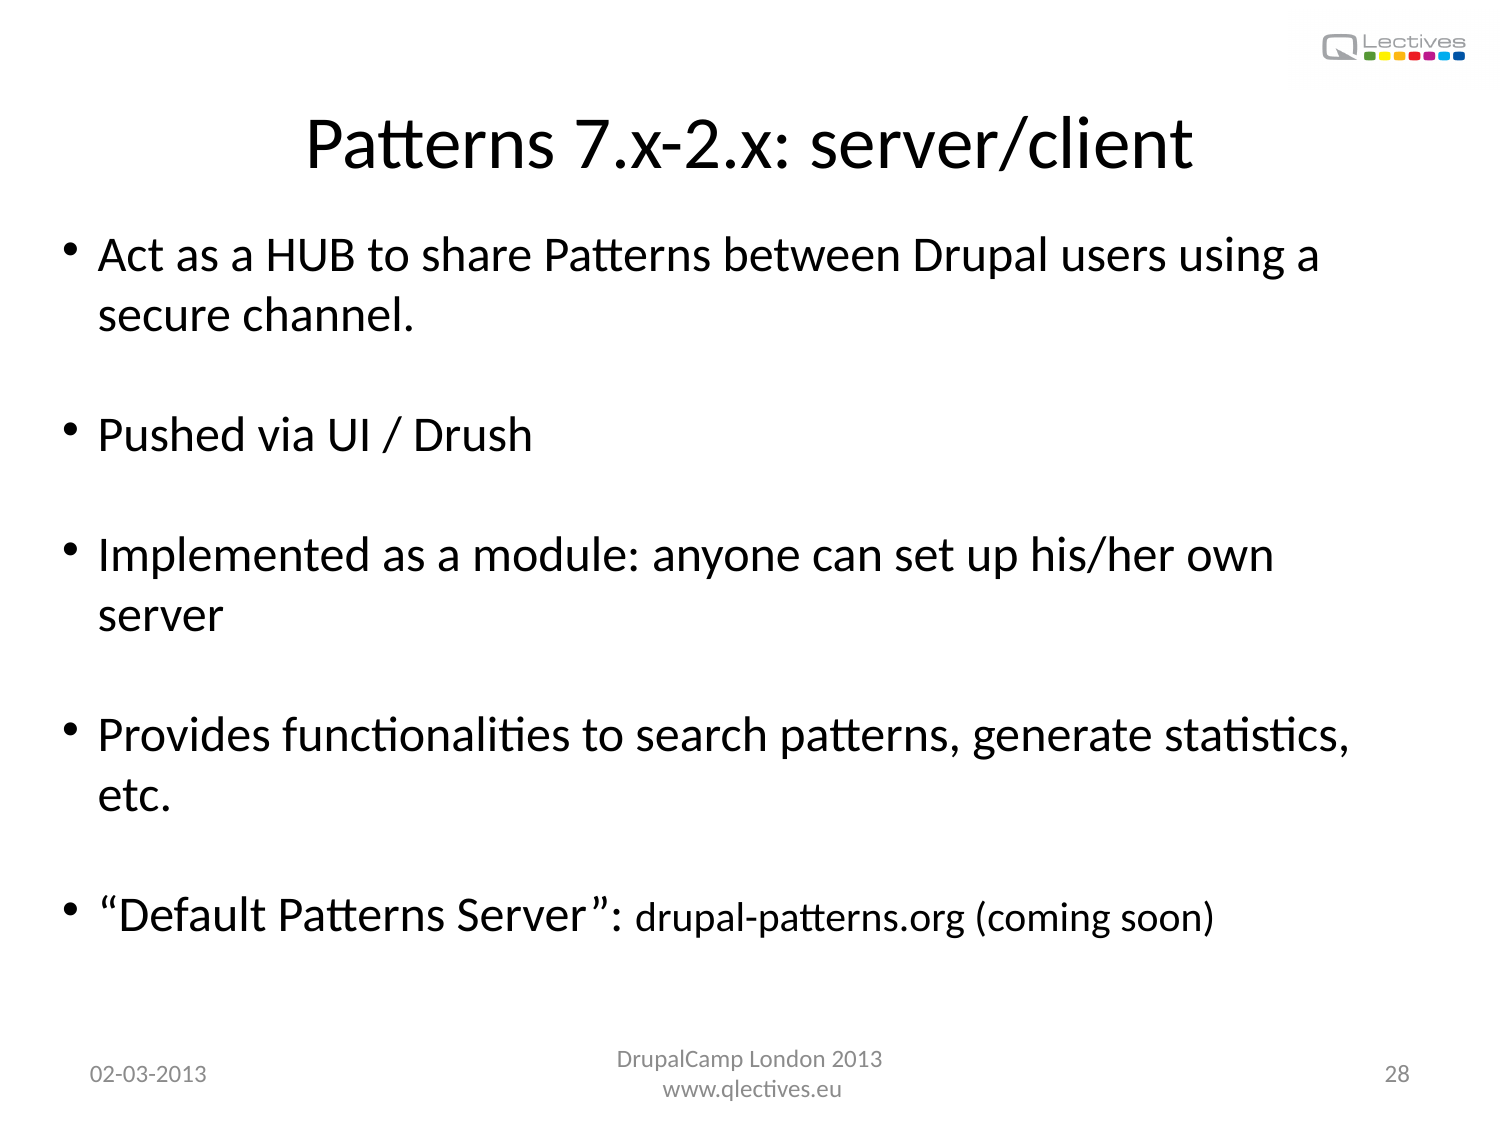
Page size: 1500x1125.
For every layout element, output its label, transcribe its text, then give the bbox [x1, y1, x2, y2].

text_box 02-03-2013 [74, 1042, 425, 1103]
picture [1288, 9, 1500, 90]
text_box Patterns 7.x-2.x: server/client [75, 45, 1425, 233]
text_box DrupalCamp London 2013 www.qlectives.eu [512, 1042, 988, 1103]
text_box <number> [1074, 1042, 1425, 1103]
text_box Act as a HUB to share Patterns between Drupal users using a secure channel. Pushed via UI / Drush Implemented as a module: anyone can set up his/her own server Provides functionalities to search patterns, generate statistics, etc. “Default Patterns Server”: drupal-patterns.org (coming soon) [47, 214, 1410, 957]
